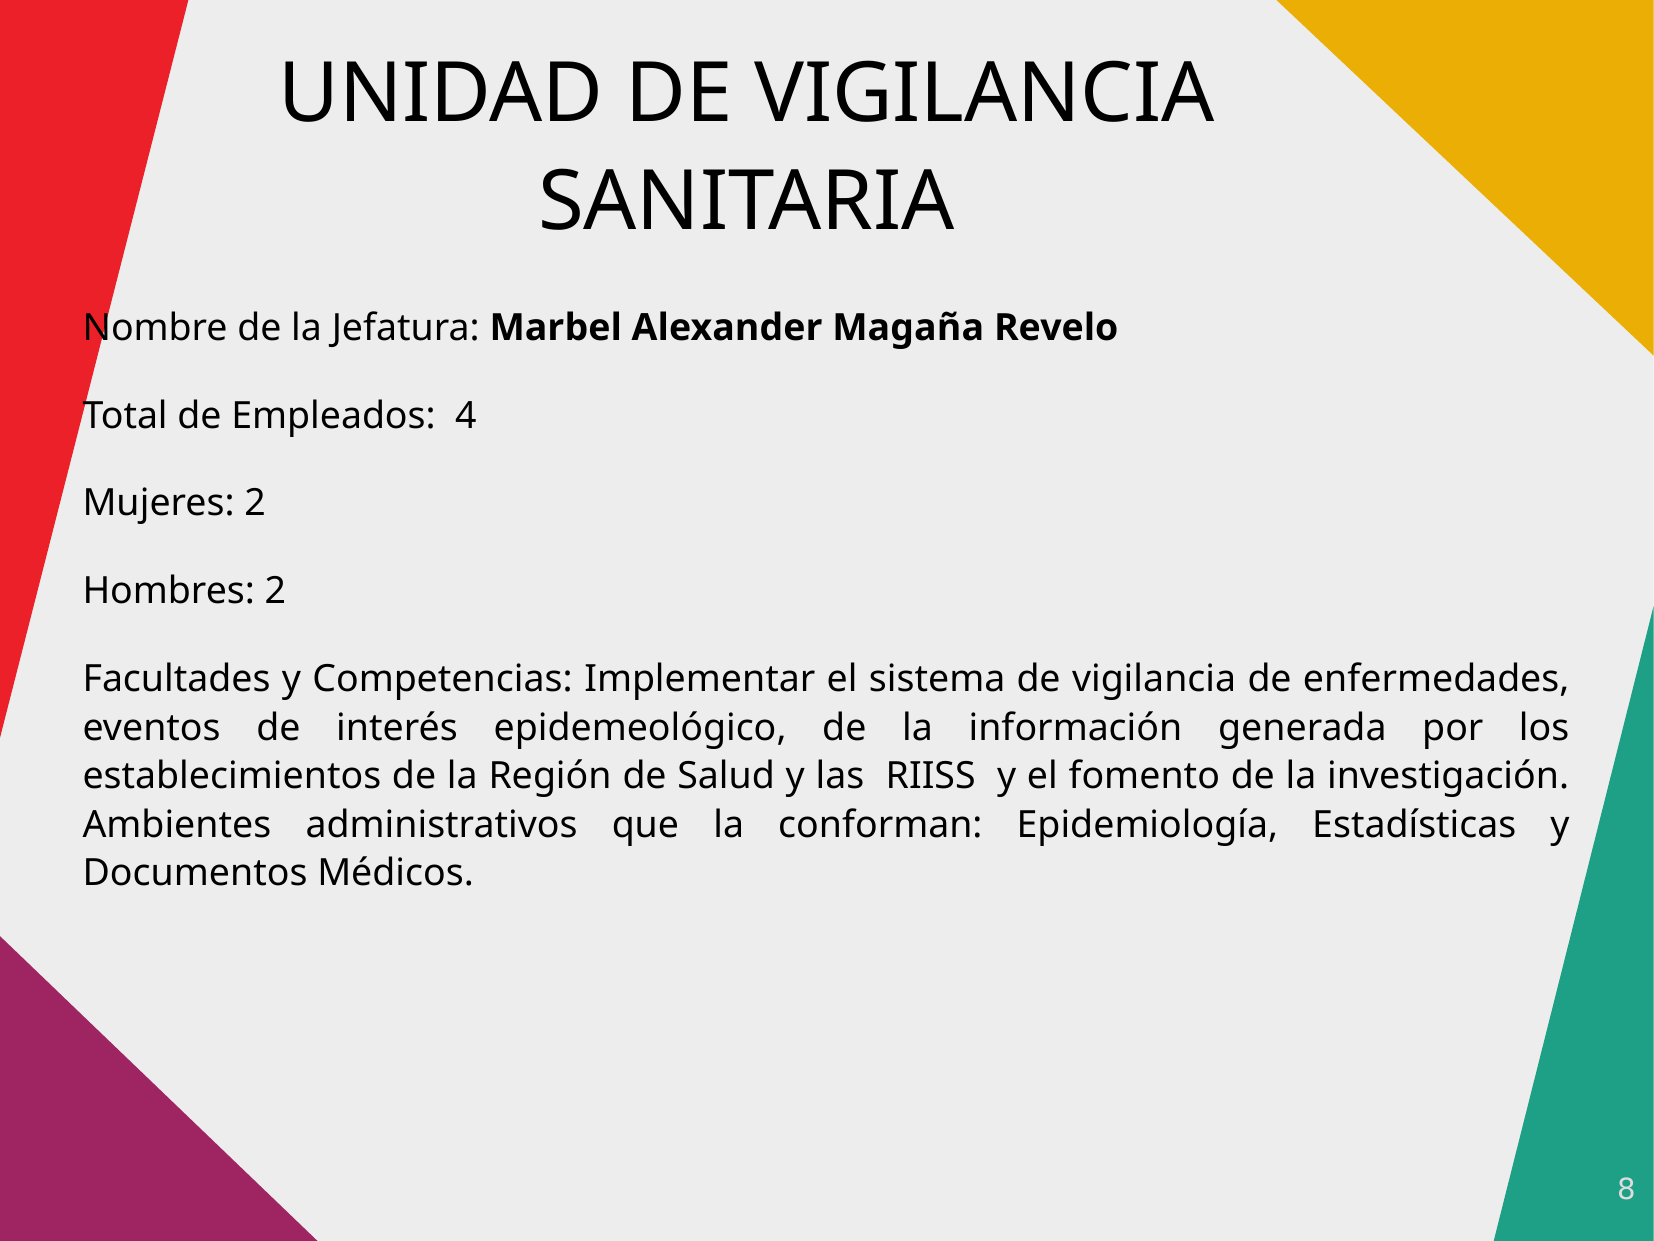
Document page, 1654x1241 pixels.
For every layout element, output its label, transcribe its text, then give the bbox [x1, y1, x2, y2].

title UNIDAD DE VIGILANCIA SANITARIA [82, 30, 1412, 246]
text_box Nombre de la Jefatura: Marbel Alexander Magaña Revelo Total de Empleados: 4 Mujeres: 2 Hombres: 2 Facultades y Competencias: Implementar el sistema de vigilancia de enfermedades, eventos de interés epidemeológico, de la información generada por los establecimientos de la Región de Salud y las RIISS y el fomento de la investigación. Ambientes administrativos que la conforman: Epidemiología, Estadísticas y Documentos Médicos. [82, 299, 1571, 1019]
